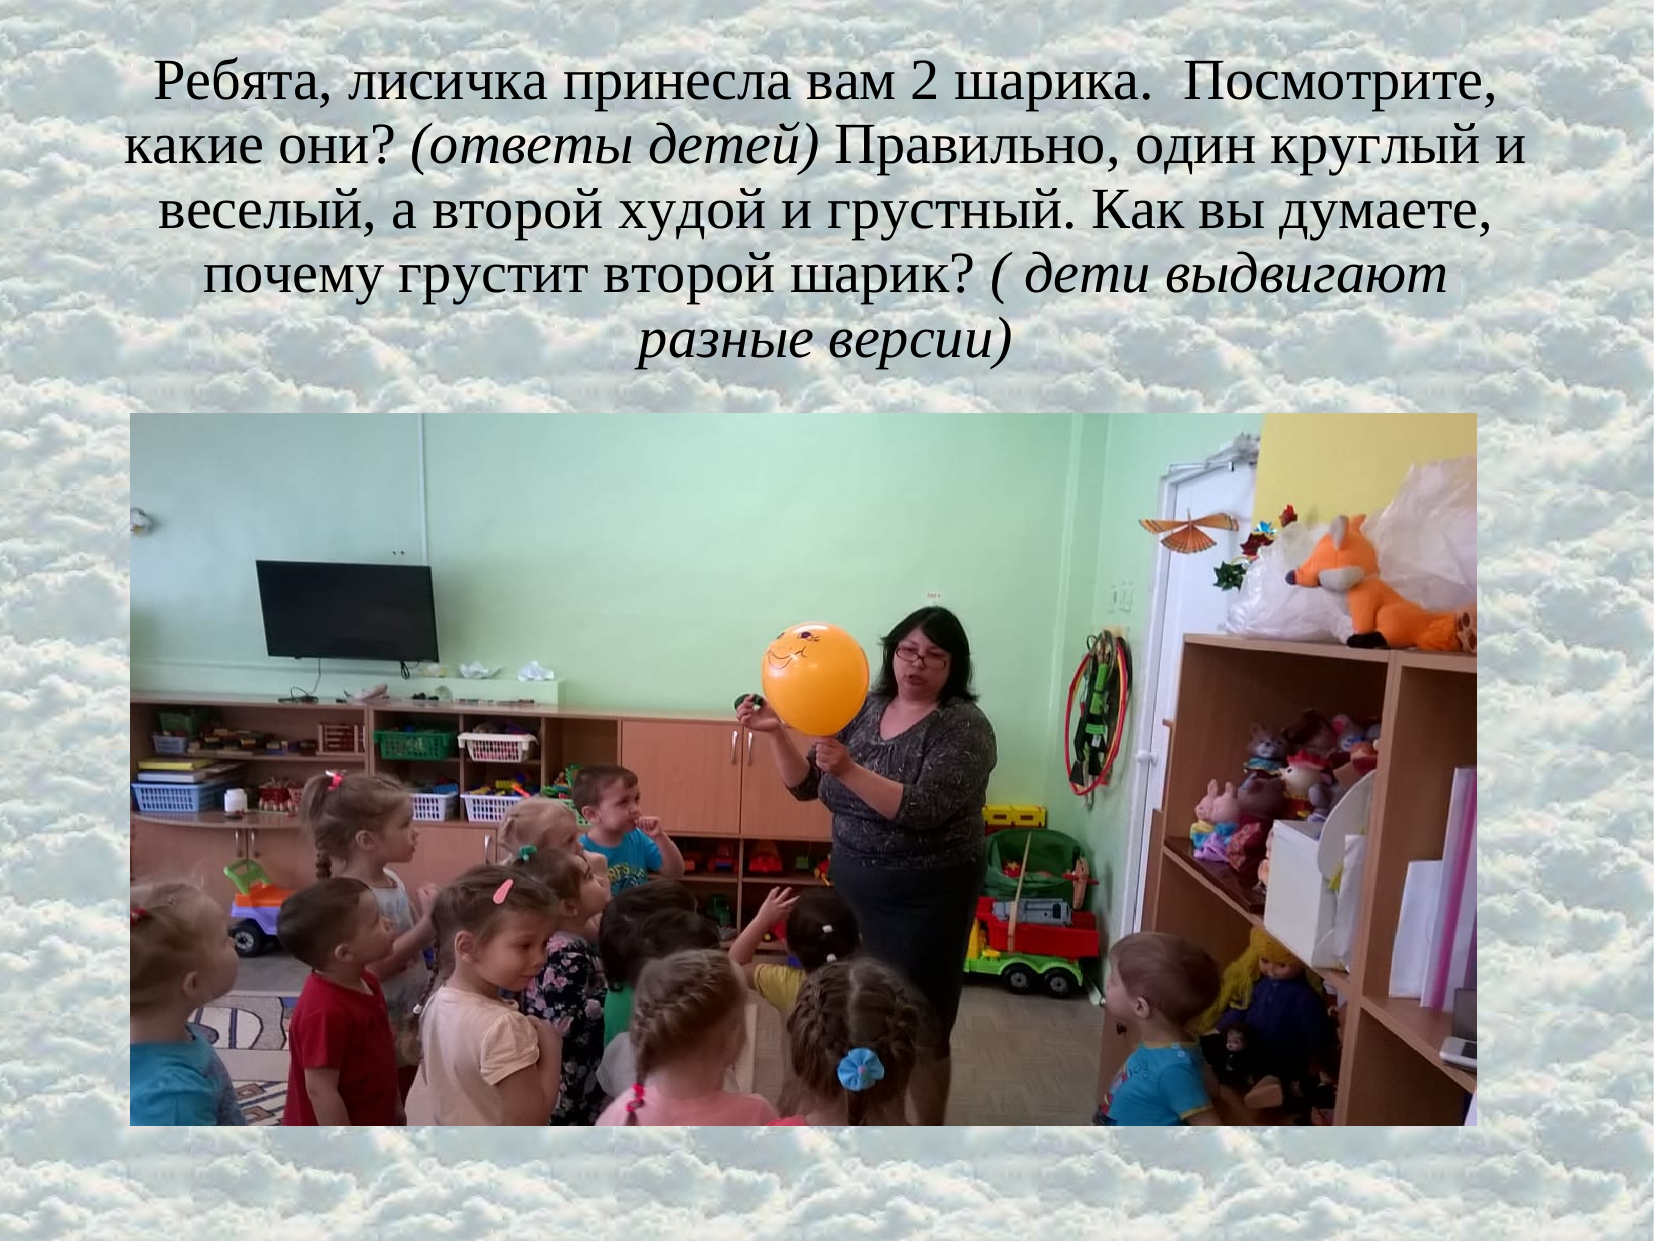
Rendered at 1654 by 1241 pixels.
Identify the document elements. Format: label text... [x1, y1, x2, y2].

picture [0, 0, 1654, 1241]
title Ребята, лисичка принесла вам 2 шарика. Посмотрите, какие они? (ответы детей) Правильно, один круглый и веселый, а второй худой и грустный. Как вы думаете, почему грустит второй шарик? ( дети выдвигают разные версии) [119, 45, 1533, 372]
